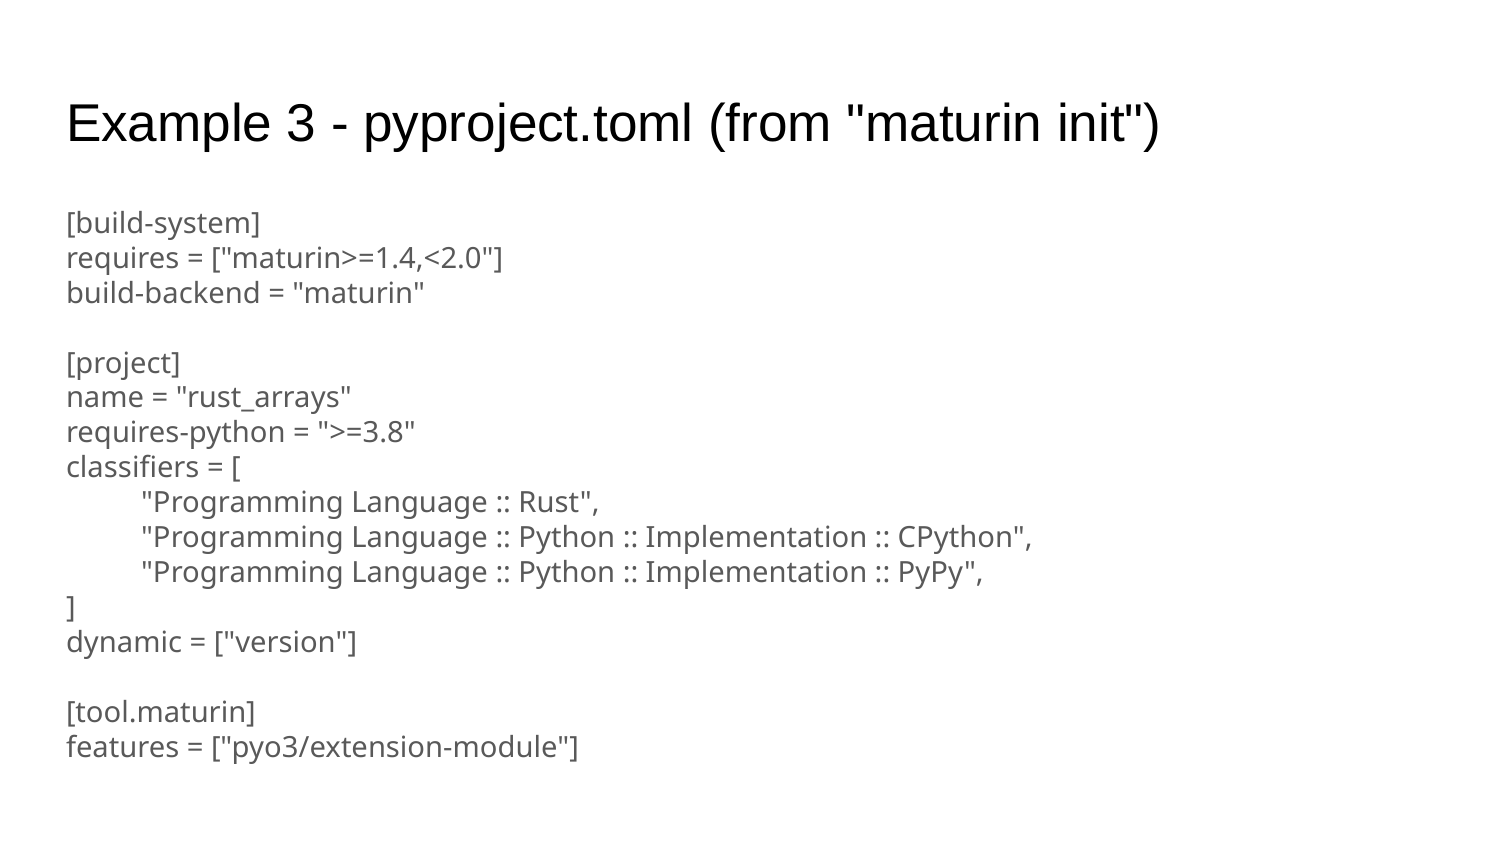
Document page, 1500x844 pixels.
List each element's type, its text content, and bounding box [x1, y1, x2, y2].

title Example 3 - pyproject.toml (from "maturin init") [51, 72, 1449, 167]
list [build-system] requires = ["maturin>=1.4,<2.0"] build-backend = "maturin" [project] name = "rust_arrays" requires-python = ">=3.8" classifiers = [ "Programming Language :: Rust", "Programming Language :: Python :: Implementation :: CPython", "Programming Language :: Python :: Implementation :: PyPy", ] dynamic = ["version"] [tool.maturin] features = ["pyo3/extension-module"] [51, 189, 1449, 808]
